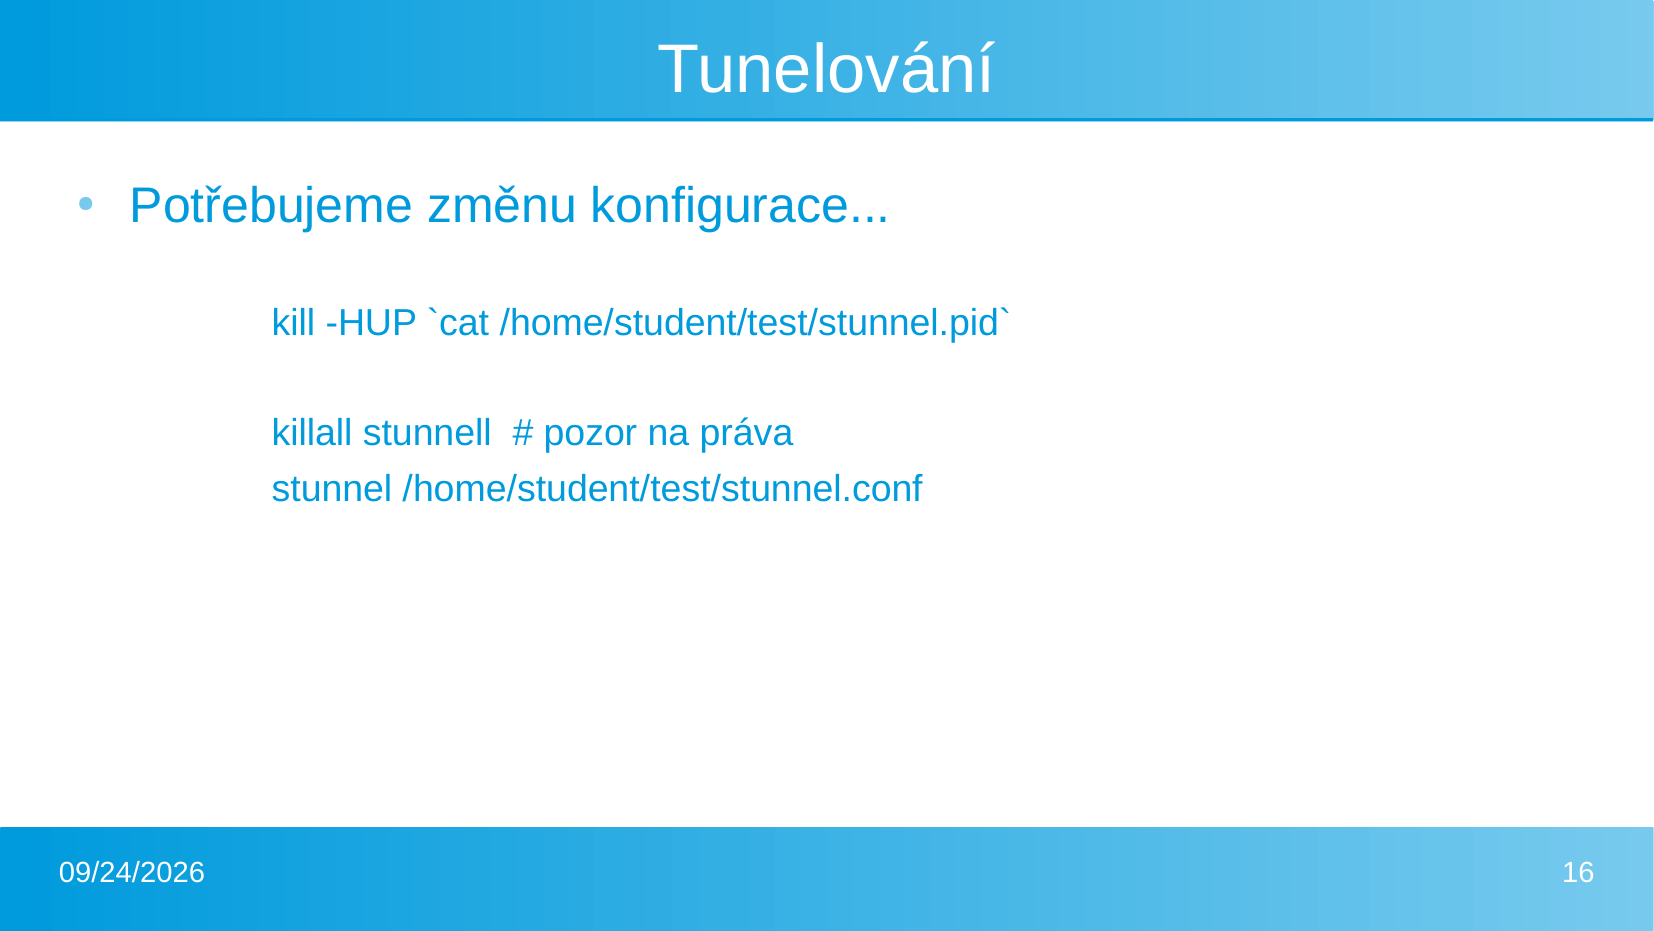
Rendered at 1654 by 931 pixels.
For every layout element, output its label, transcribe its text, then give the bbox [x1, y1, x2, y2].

list Potřebujeme změnu konfigurace... kill -HUP `cat /home/student/test/stunnel.pid` killall stunnell # pozor na práva stunnel /home/student/test/stunnel.conf [59, 177, 1595, 768]
title Tunelování [59, 29, 1595, 108]
